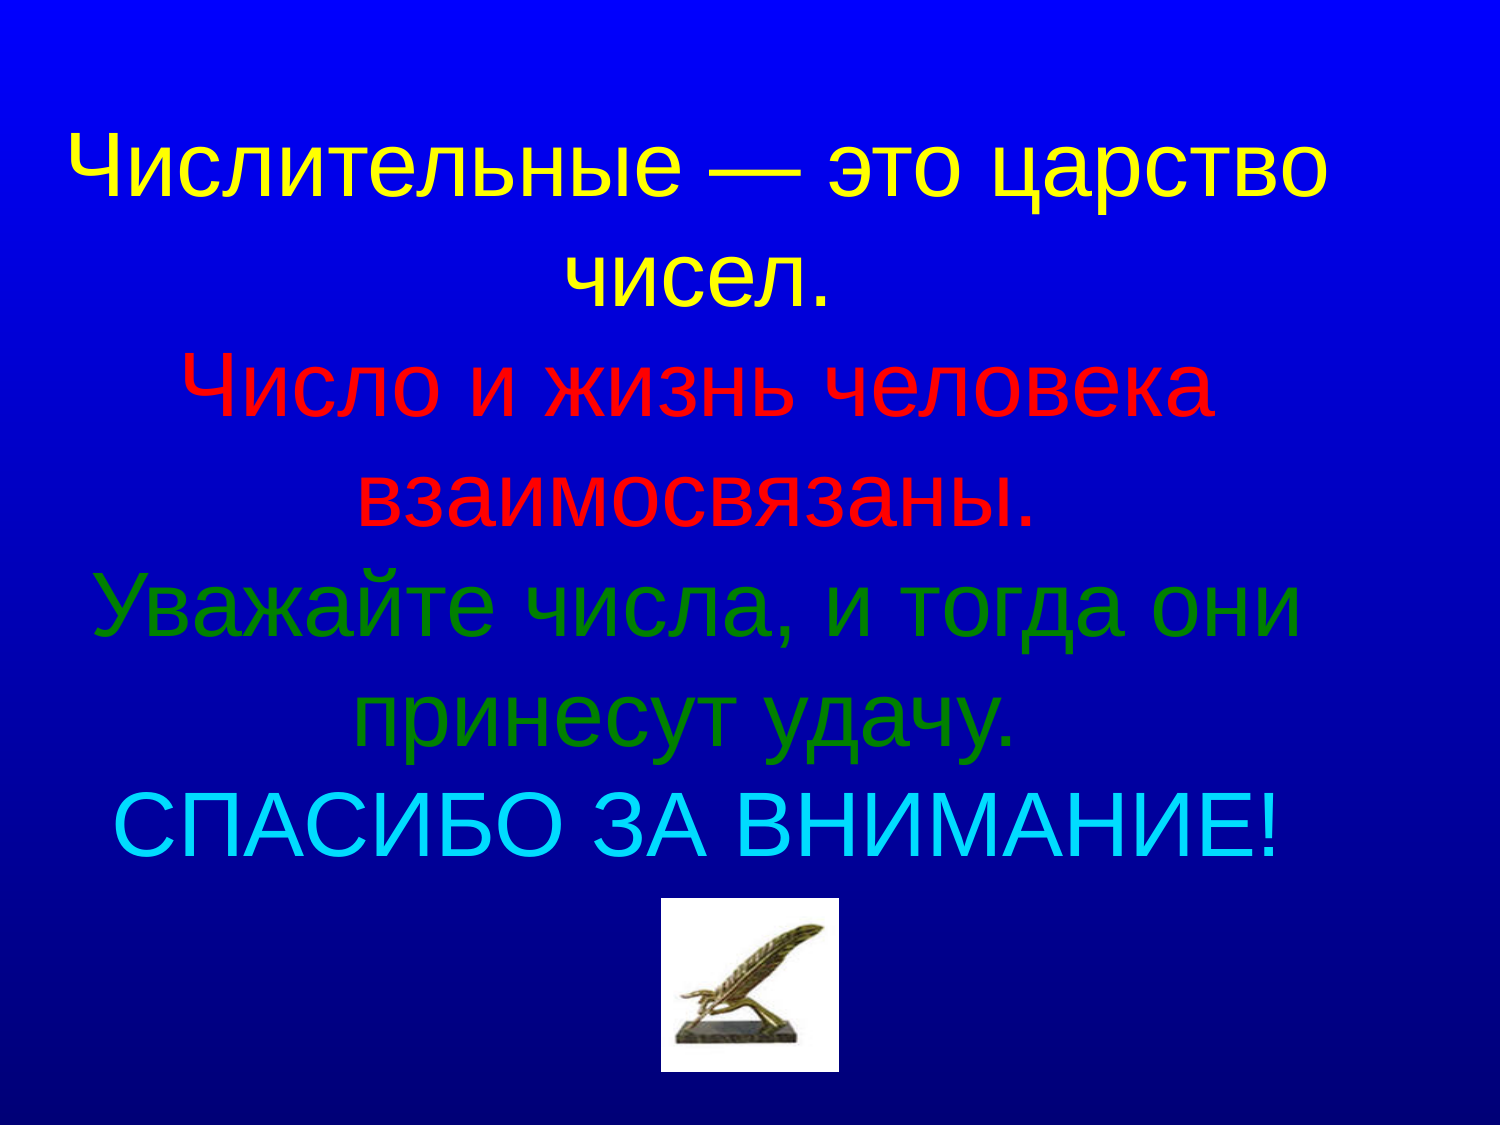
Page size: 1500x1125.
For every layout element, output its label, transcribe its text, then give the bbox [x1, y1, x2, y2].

picture [661, 898, 839, 1072]
title Числительные — это царство чисел. Число и жизнь человека взаимосвязаны. Уважайте числа, и тогда они принесут удачу. СПАСИБО ЗА ВНИМАНИЕ! [0, 0, 1397, 993]
